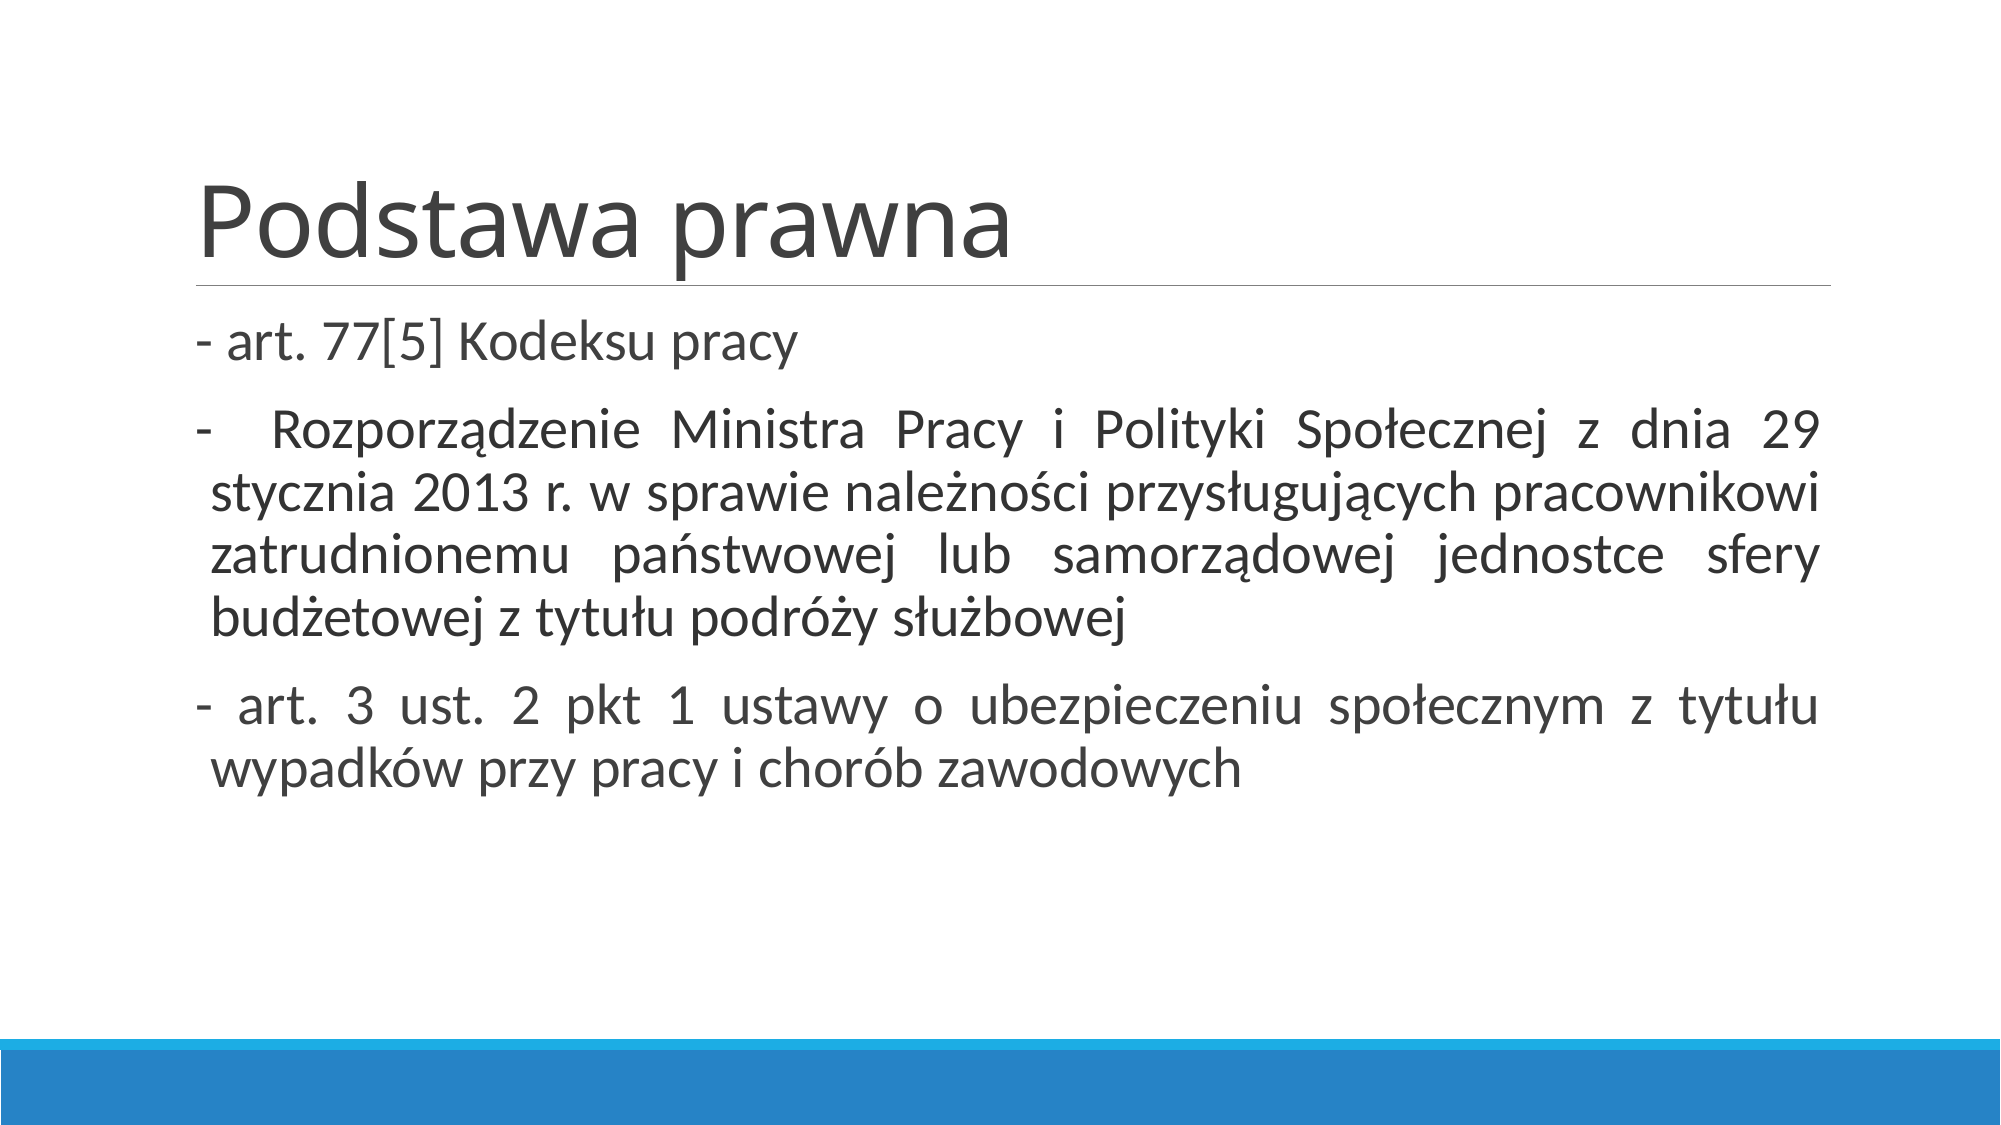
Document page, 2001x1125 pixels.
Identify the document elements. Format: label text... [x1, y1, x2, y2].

title Podstawa prawna [180, 47, 1831, 286]
list - art. 77[5] Kodeksu pracy - Rozporządzenie Ministra Pracy i Polityki Społecznej z dnia 29 stycznia 2013 r. w sprawie należności przysługujących pracownikowi zatrudnionemu państwowej lub samorządowej jednostce sfery budżetowej z tytułu podróży służbowej - art. 3 ust. 2 pkt 1 ustawy o ubezpieczeniu społecznym z tytułu wypadków przy pracy i chorób zawodowych [180, 302, 1831, 963]
